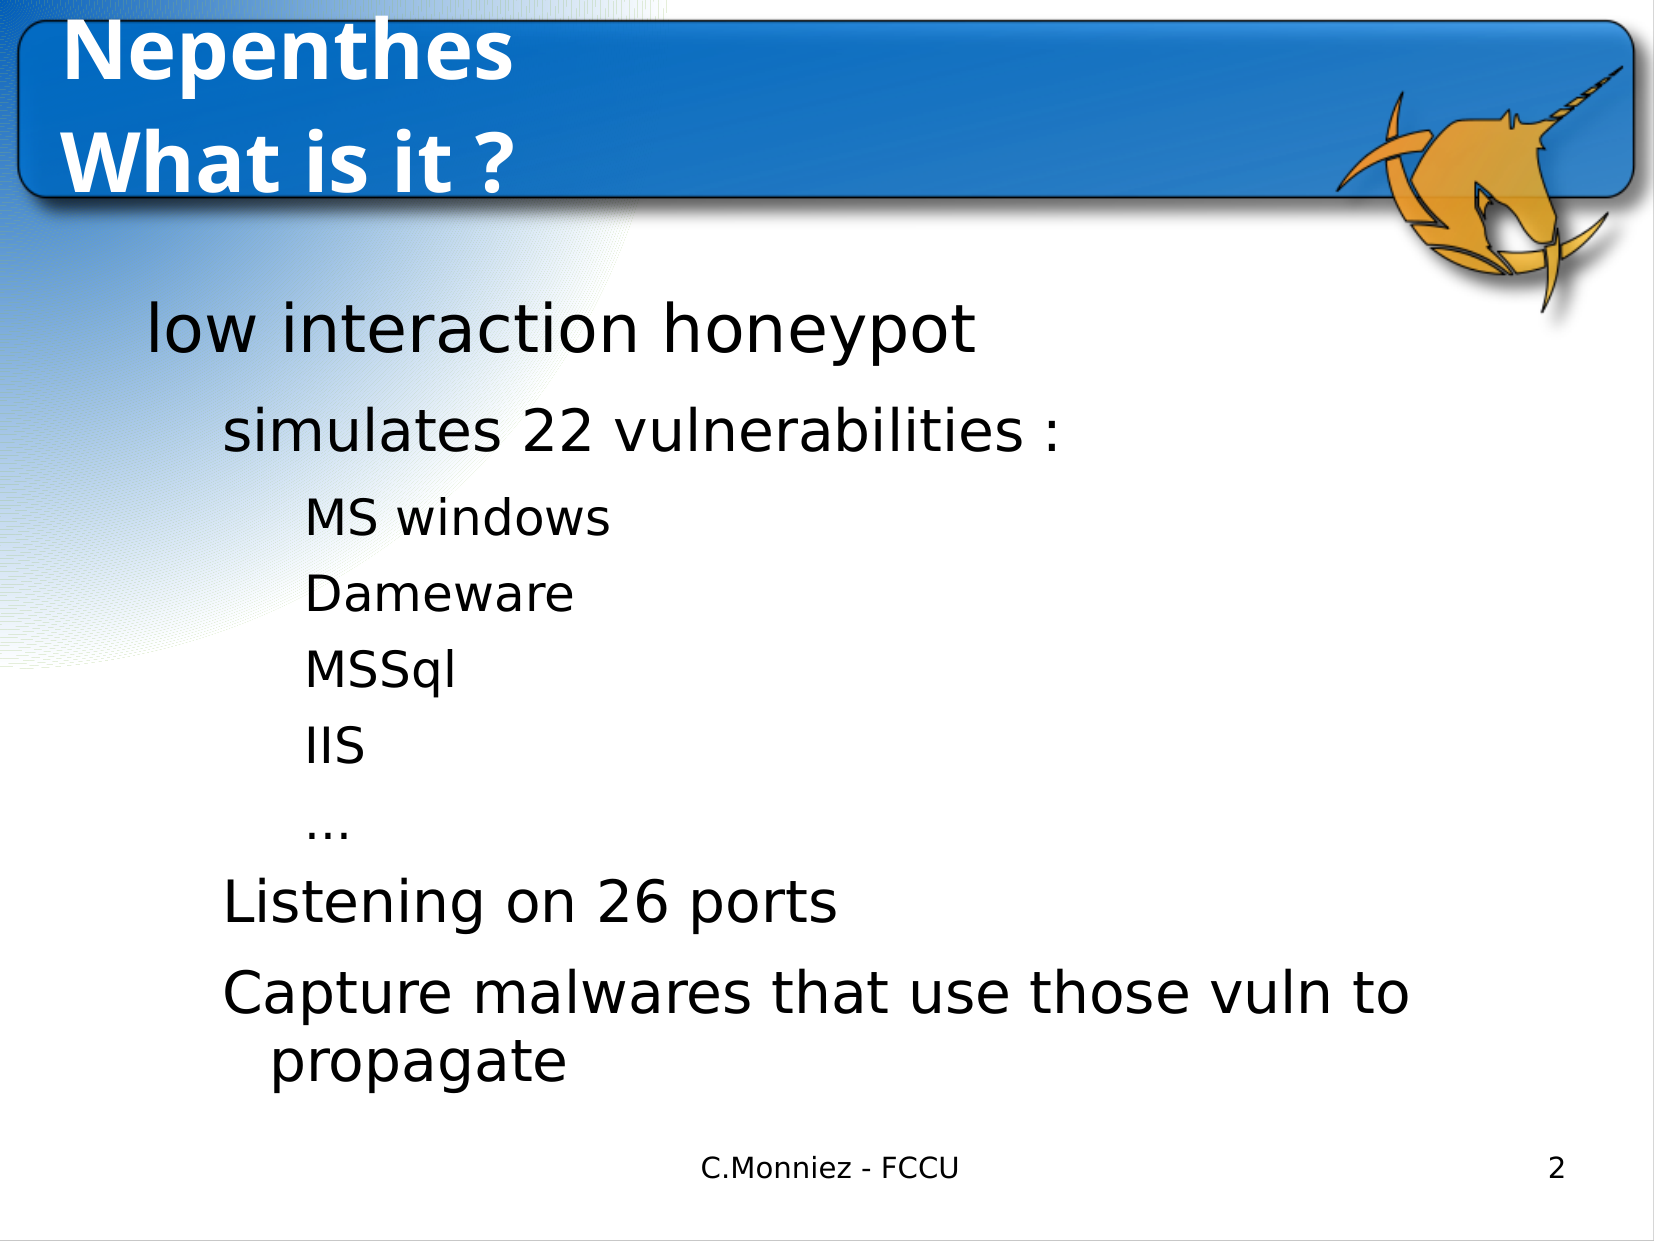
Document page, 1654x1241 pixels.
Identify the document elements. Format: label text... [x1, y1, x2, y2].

picture [0, 0, 1654, 1241]
list low interaction honeypot simulates 22 vulnerabilities : MS windows Dameware MSSql IIS ... Listening on 26 ports Capture malwares that use those vuln to propagate [127, 290, 1616, 1096]
title Nepenthes What is it ? [59, 0, 1359, 208]
